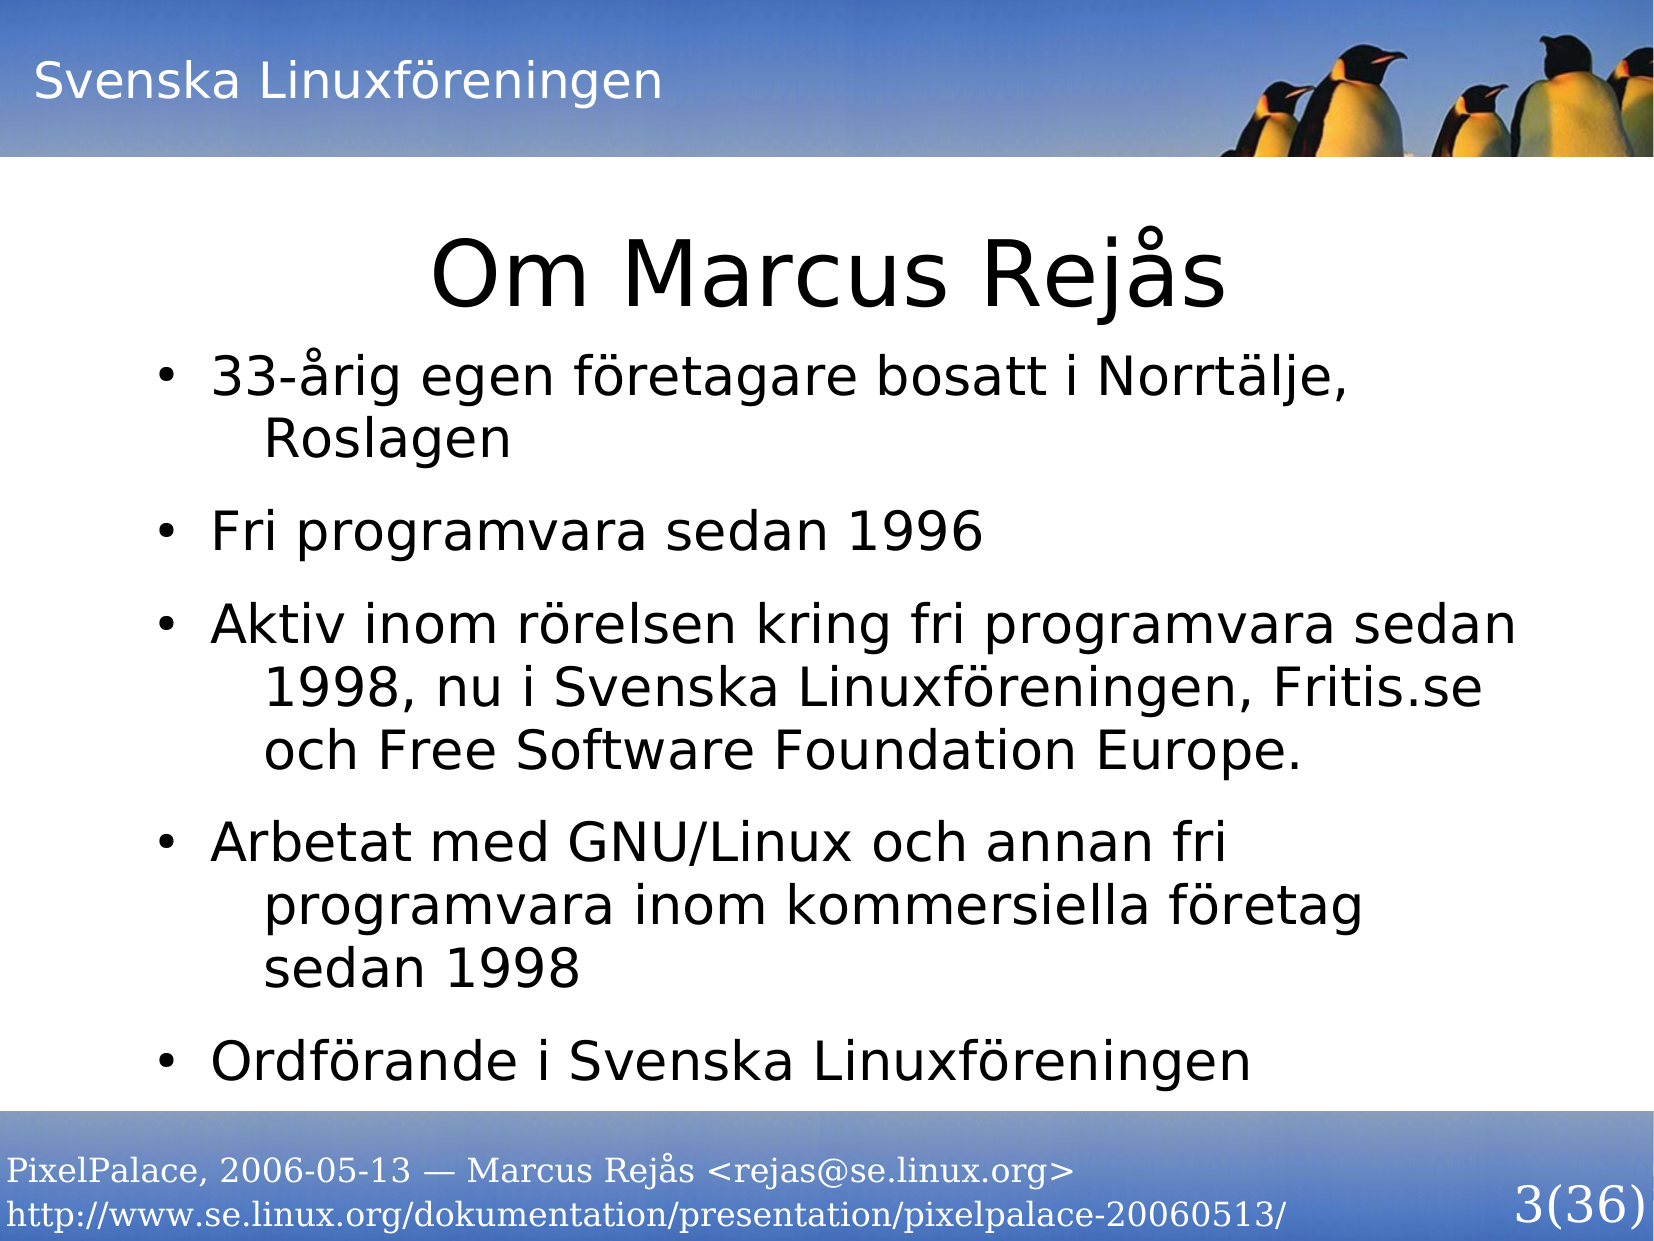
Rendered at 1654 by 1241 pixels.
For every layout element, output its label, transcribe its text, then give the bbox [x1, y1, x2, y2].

list 33-årig egen företagare bosatt i Norrtälje, Roslagen Fri programvara sedan 1996 Aktiv inom rörelsen kring fri programvara sedan 1998, nu i Svenska Linuxföreningen, Fritis.se och Free Software Foundation Europe. Arbetat med GNU/Linux och annan fri programvara inom kommersiella företag sedan 1998 Ordförande i Svenska Linuxföreningen [121, 344, 1534, 1103]
picture [0, 1111, 1654, 1241]
picture [0, 0, 1654, 157]
title Om Marcus Rejås [123, 160, 1537, 389]
